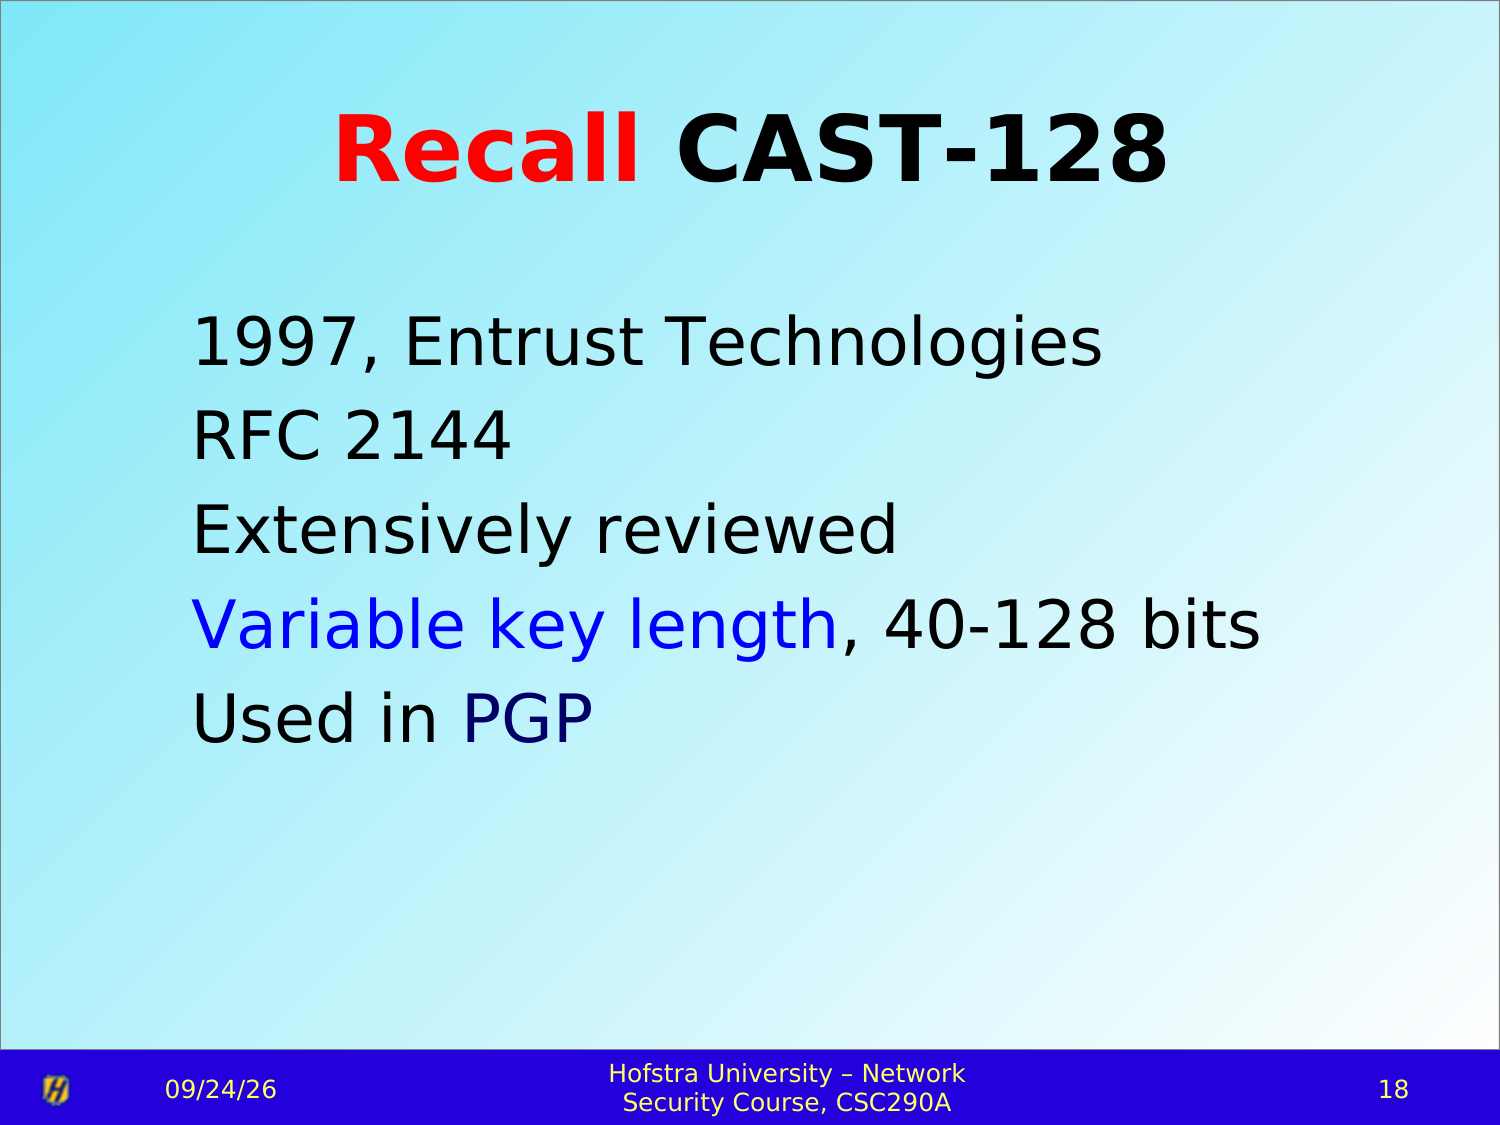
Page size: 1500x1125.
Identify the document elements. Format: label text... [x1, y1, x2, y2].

title Recall CAST-128 [112, 85, 1391, 212]
picture [37, 1072, 76, 1110]
list 1997, Entrust Technologies RFC 2144 Extensively reviewed Variable key length, 40-128 bits Used in PGP [176, 295, 1452, 971]
